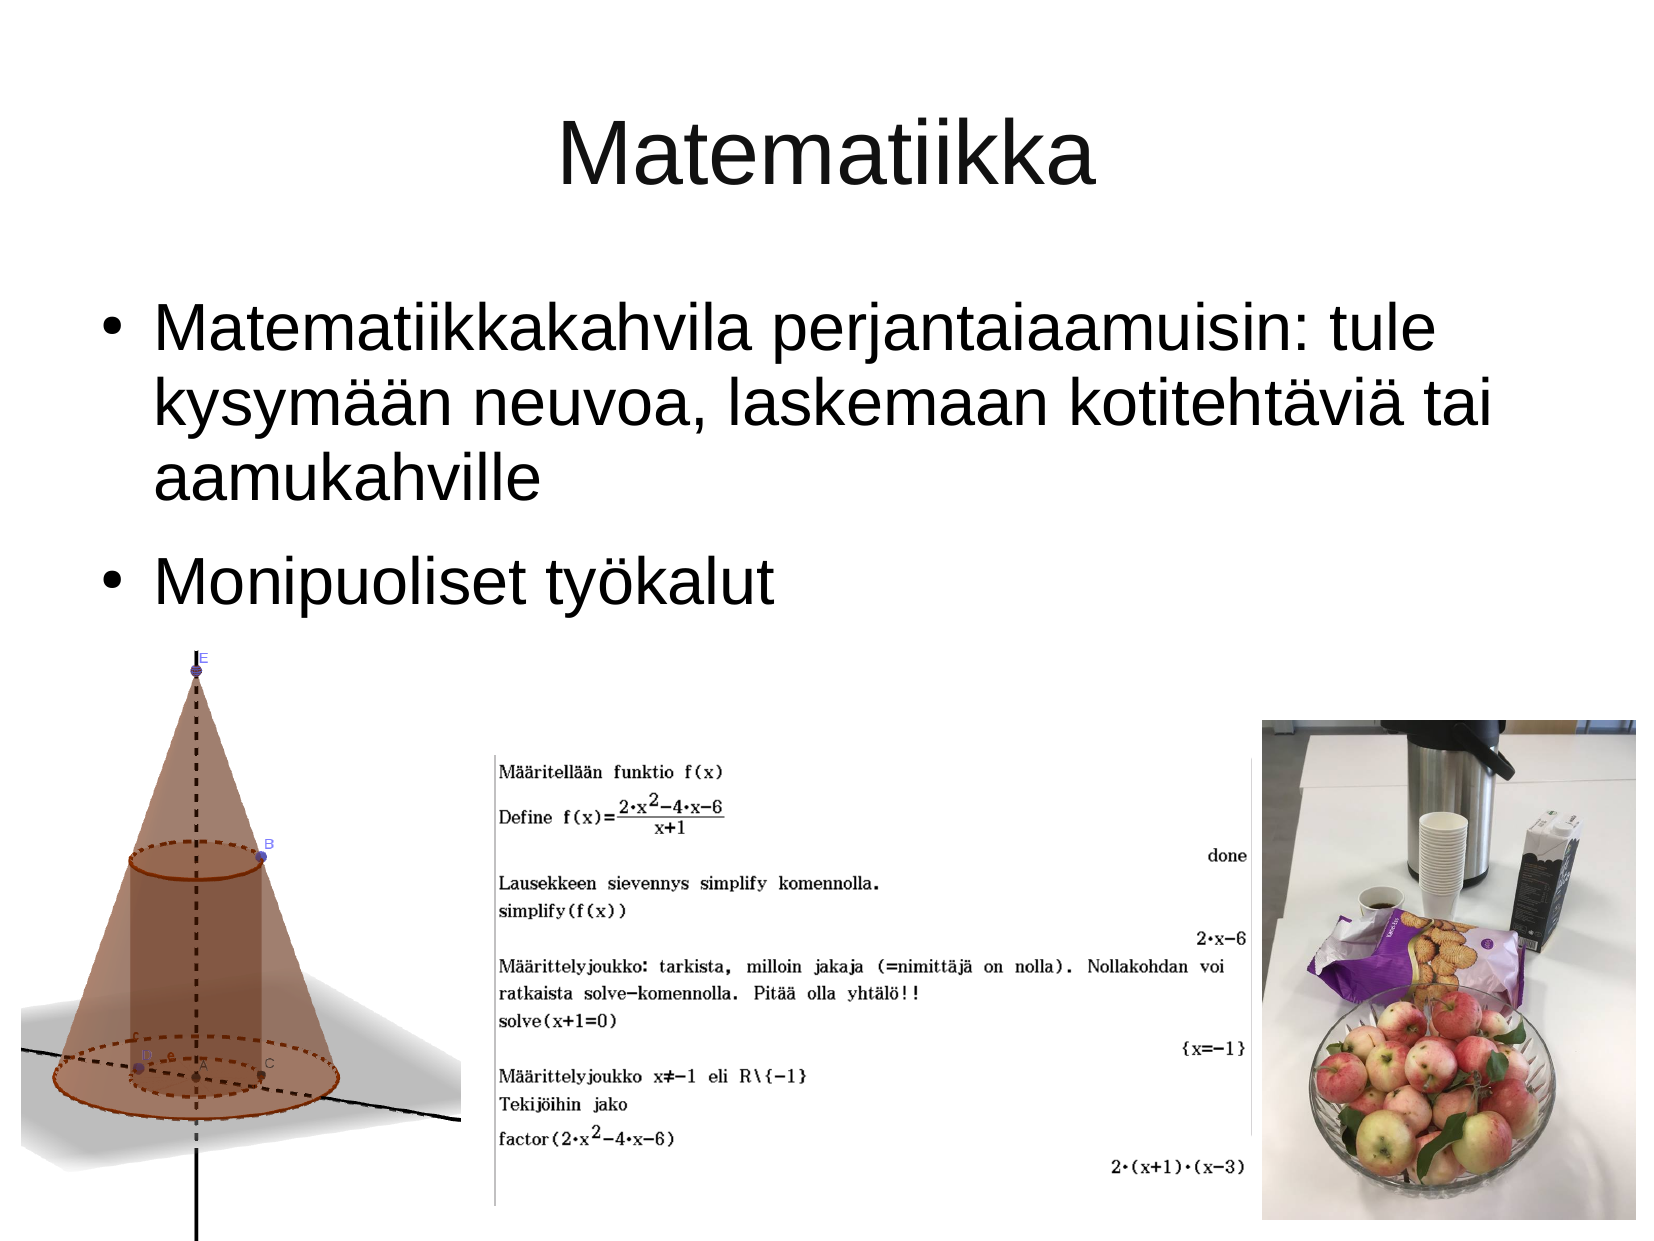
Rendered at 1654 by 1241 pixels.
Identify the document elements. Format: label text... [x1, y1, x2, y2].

title Matematiikka [82, 49, 1571, 257]
picture [491, 755, 1252, 1206]
picture [21, 649, 461, 1241]
picture [1262, 720, 1636, 1220]
list Matematiikkakahvila perjantaiaamuisin: tule kysymään neuvoa, laskemaan kotitehtäviä tai aamukahville Monipuoliset työkalut [82, 290, 1571, 1010]
